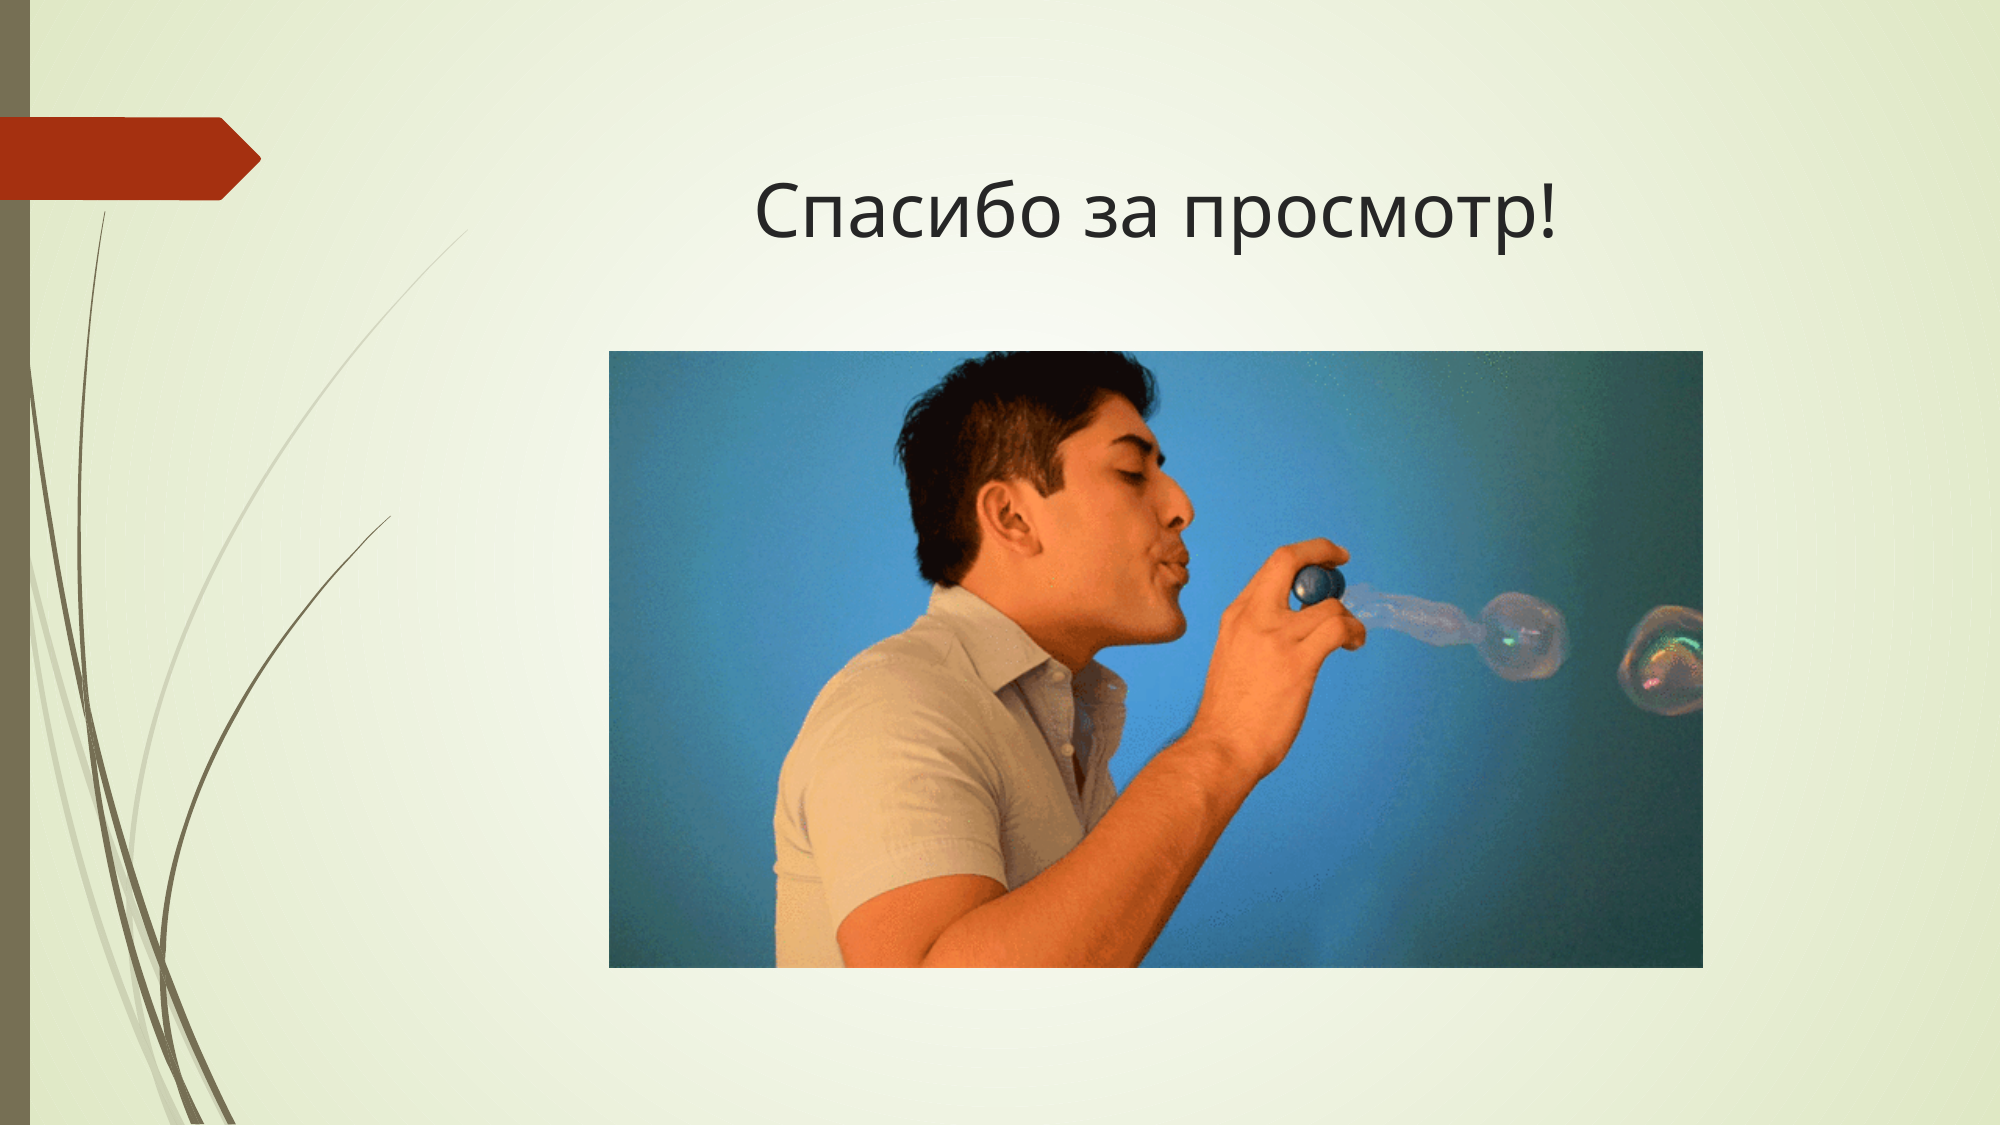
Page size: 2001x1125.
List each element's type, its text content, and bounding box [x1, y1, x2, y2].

picture [609, 352, 1703, 968]
title Спасибо за просмотр! [425, 102, 1888, 313]
